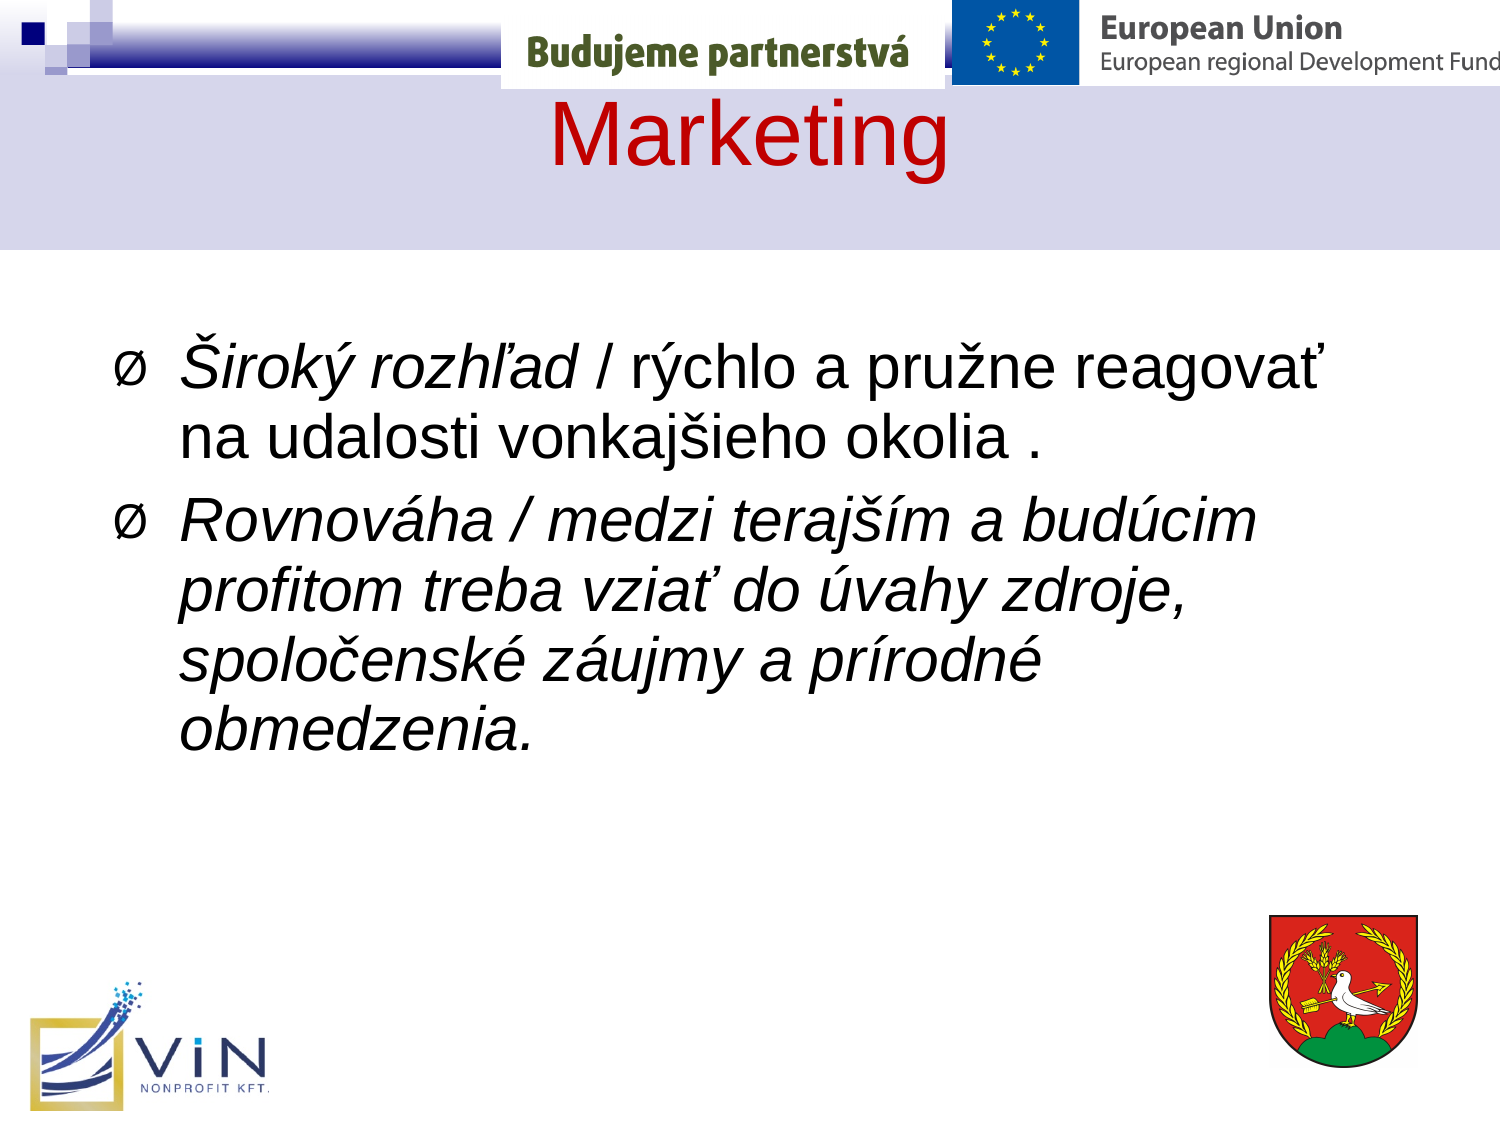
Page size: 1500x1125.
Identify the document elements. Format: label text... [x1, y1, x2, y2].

list Široký rozhľad / rýchlo a pružne reagovať na udalosti vonkajšieho okolia . Rovnováha / medzi terajším a budúcim profitom treba vziať do úvahy zdroje, spoločenské záujmy a prírodné obmedzenia. [75, 324, 1425, 963]
picture [1269, 915, 1418, 1068]
picture [7, 980, 269, 1111]
text_box Marketing [0, 75, 1500, 250]
picture [952, 0, 1500, 87]
picture [501, 15, 945, 89]
